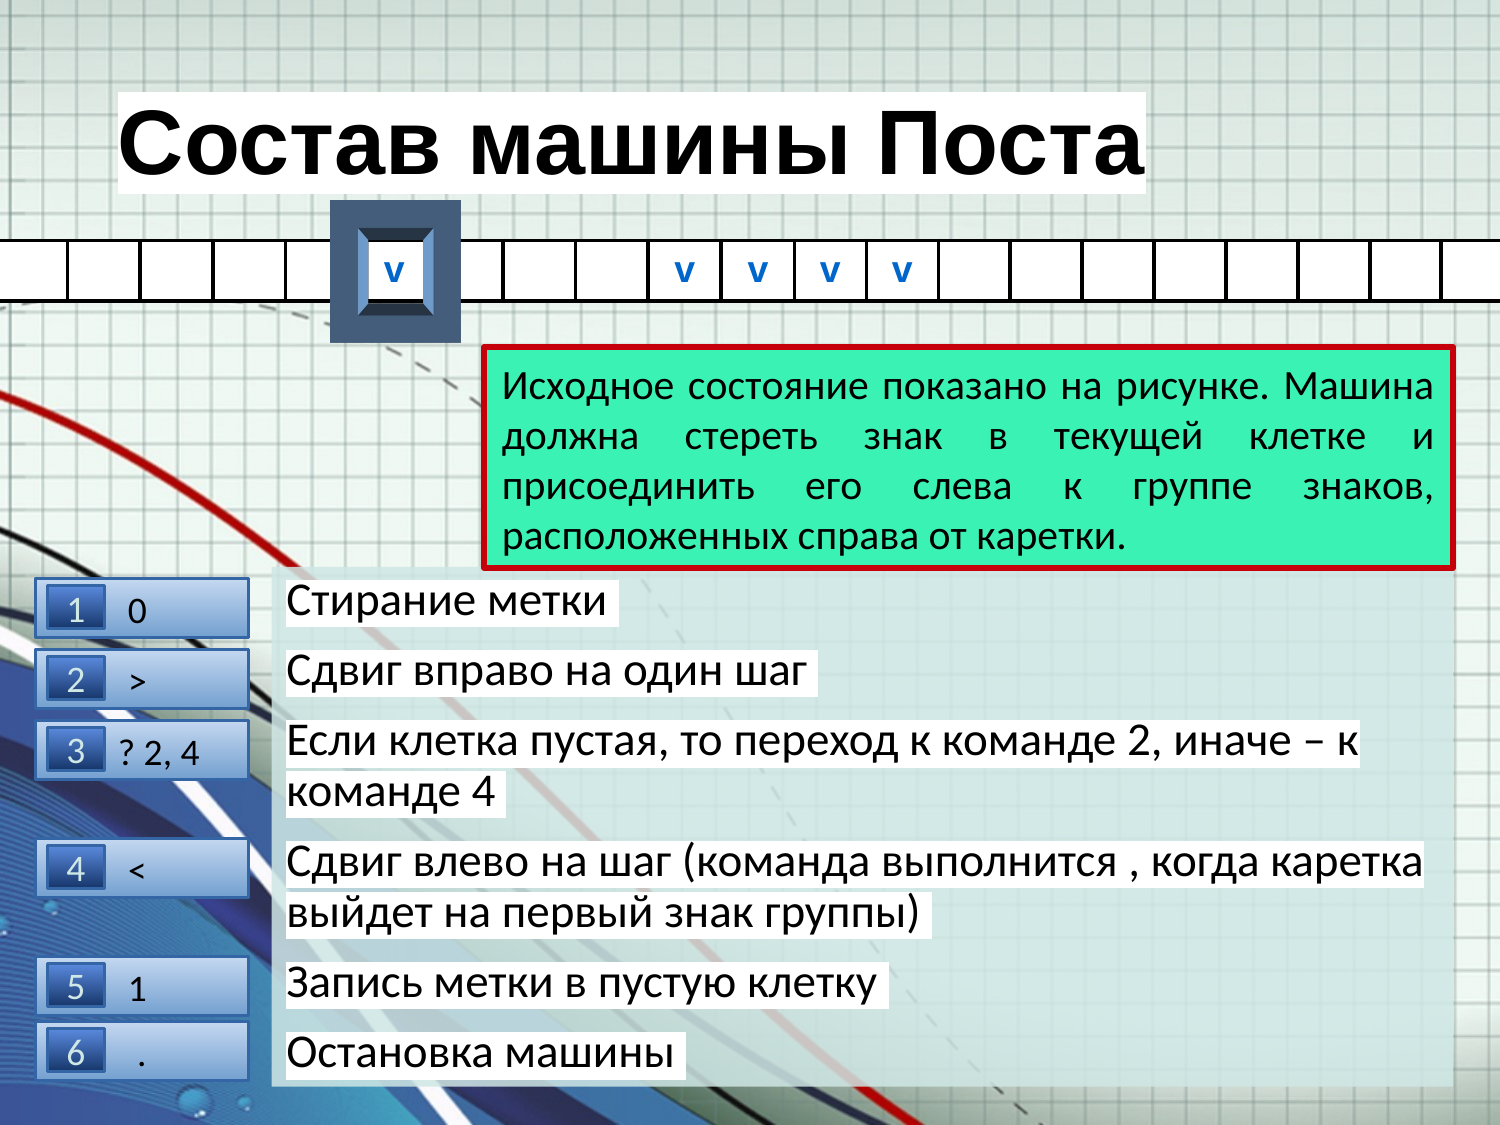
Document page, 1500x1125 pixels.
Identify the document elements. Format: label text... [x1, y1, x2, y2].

text_box 5 [47, 963, 105, 1007]
text_box [330, 200, 461, 342]
table_header v [723, 242, 793, 299]
text_box 3 [47, 727, 105, 771]
text_box . [35, 1021, 249, 1081]
table_header [577, 242, 646, 299]
table_header [1228, 242, 1296, 299]
table_header [1300, 242, 1368, 299]
table_header v [796, 242, 865, 299]
table_header v [650, 242, 719, 299]
text_box > [35, 649, 249, 709]
text_box 6 [47, 1028, 105, 1072]
text_box 1 [35, 956, 249, 1016]
table_header [1372, 242, 1439, 299]
table_header [461, 242, 501, 299]
table_header [1084, 242, 1152, 299]
table_header v [868, 242, 937, 299]
text_box 0 [35, 578, 249, 638]
table_header [287, 242, 330, 299]
table_header [940, 242, 1008, 299]
table_header [1156, 242, 1224, 299]
table_header [142, 242, 211, 299]
text_box 2 [47, 656, 105, 700]
table_header v [369, 242, 423, 299]
picture [0, 303, 1500, 1125]
table_header [69, 242, 138, 299]
table_header [215, 242, 284, 299]
picture [0, 0, 1500, 239]
table_header [505, 242, 574, 299]
text_box Исходное состояние показано на рисунке. Машина должна стереть знак в текущей клетке и присоединить его слева к группе знаков, расположен­ных справа от каретки. [484, 347, 1453, 569]
text_box < [35, 838, 249, 898]
list Стирание метки Сдвиг вправо на один шаг Если клетка пустая, то переход к команде 2, иначе – к команде 4 Сдвиг влево на шаг (команда выполнится , когда каретка выйдет на первый знак группы) Запись метки в пустую клетку Остановка машины [271, 566, 1453, 1087]
text_box 4 [47, 845, 105, 889]
table_header [1012, 242, 1080, 299]
title Состав машины Поста [103, 32, 1397, 239]
table_header [0, 242, 66, 299]
table_header [1443, 242, 1500, 299]
text_box 1 [47, 585, 105, 629]
text_box ? 2, 4 [35, 720, 249, 780]
